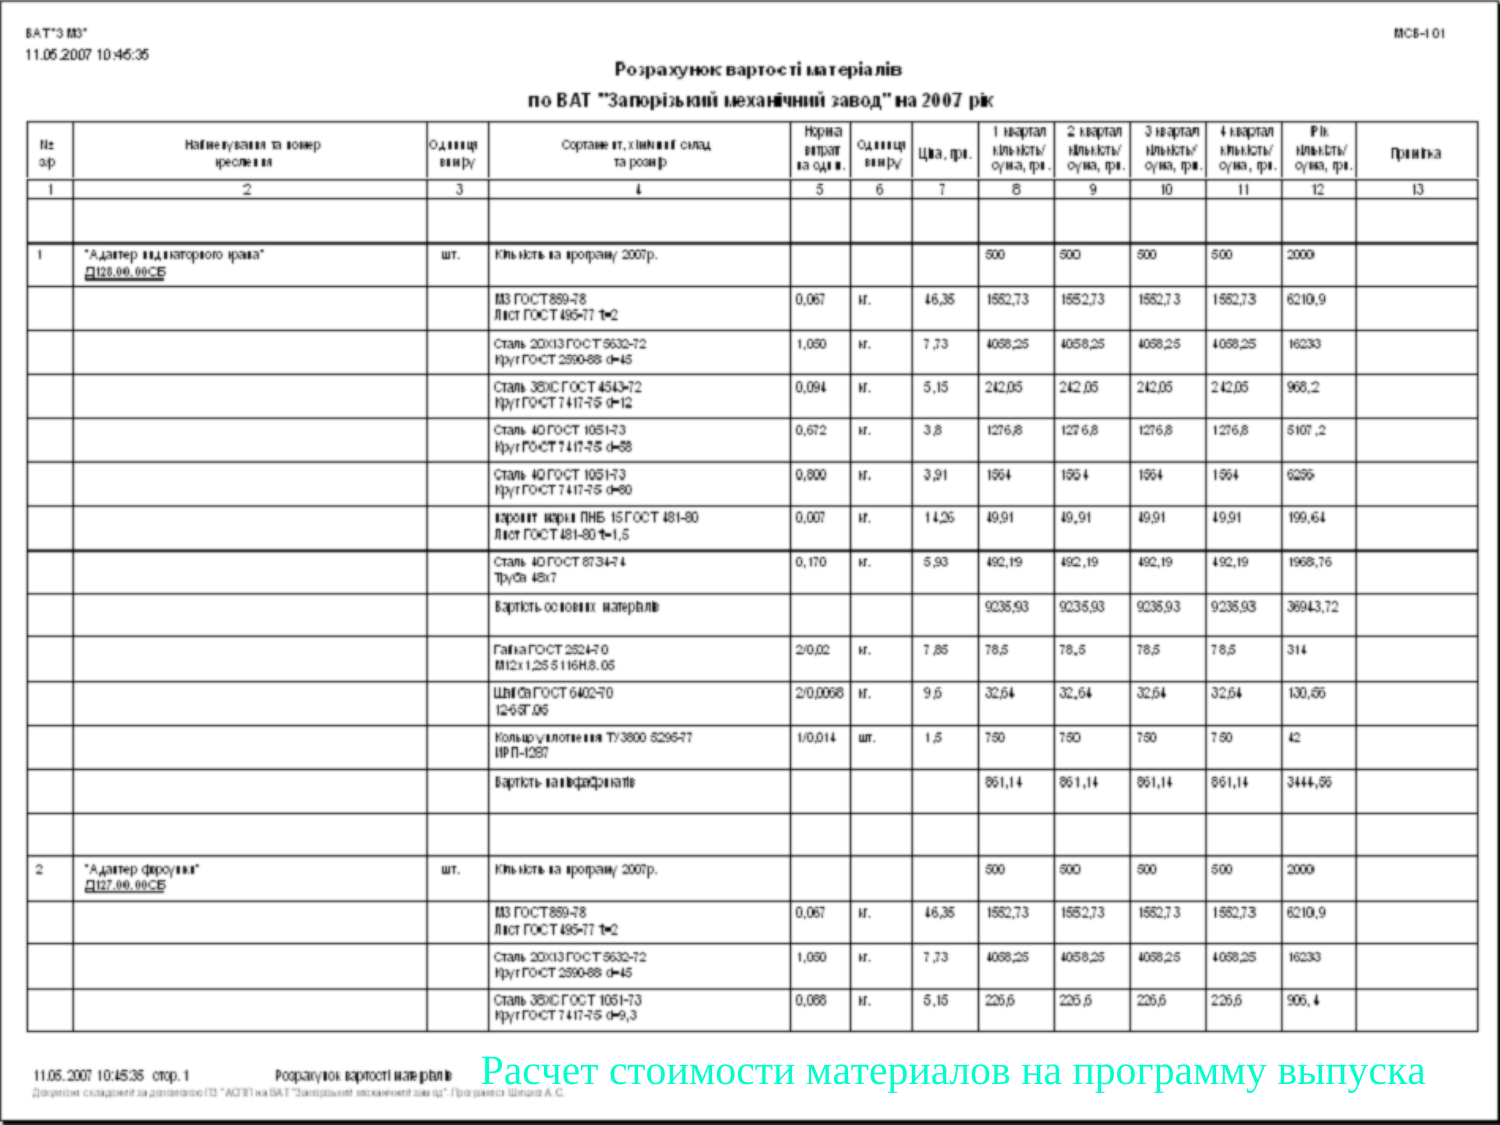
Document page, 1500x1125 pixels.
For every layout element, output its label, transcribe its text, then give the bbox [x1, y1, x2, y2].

text_box Расчет стоимости материалов на программу выпуска [465, 1034, 1442, 1101]
chart [0, 0, 1500, 1125]
